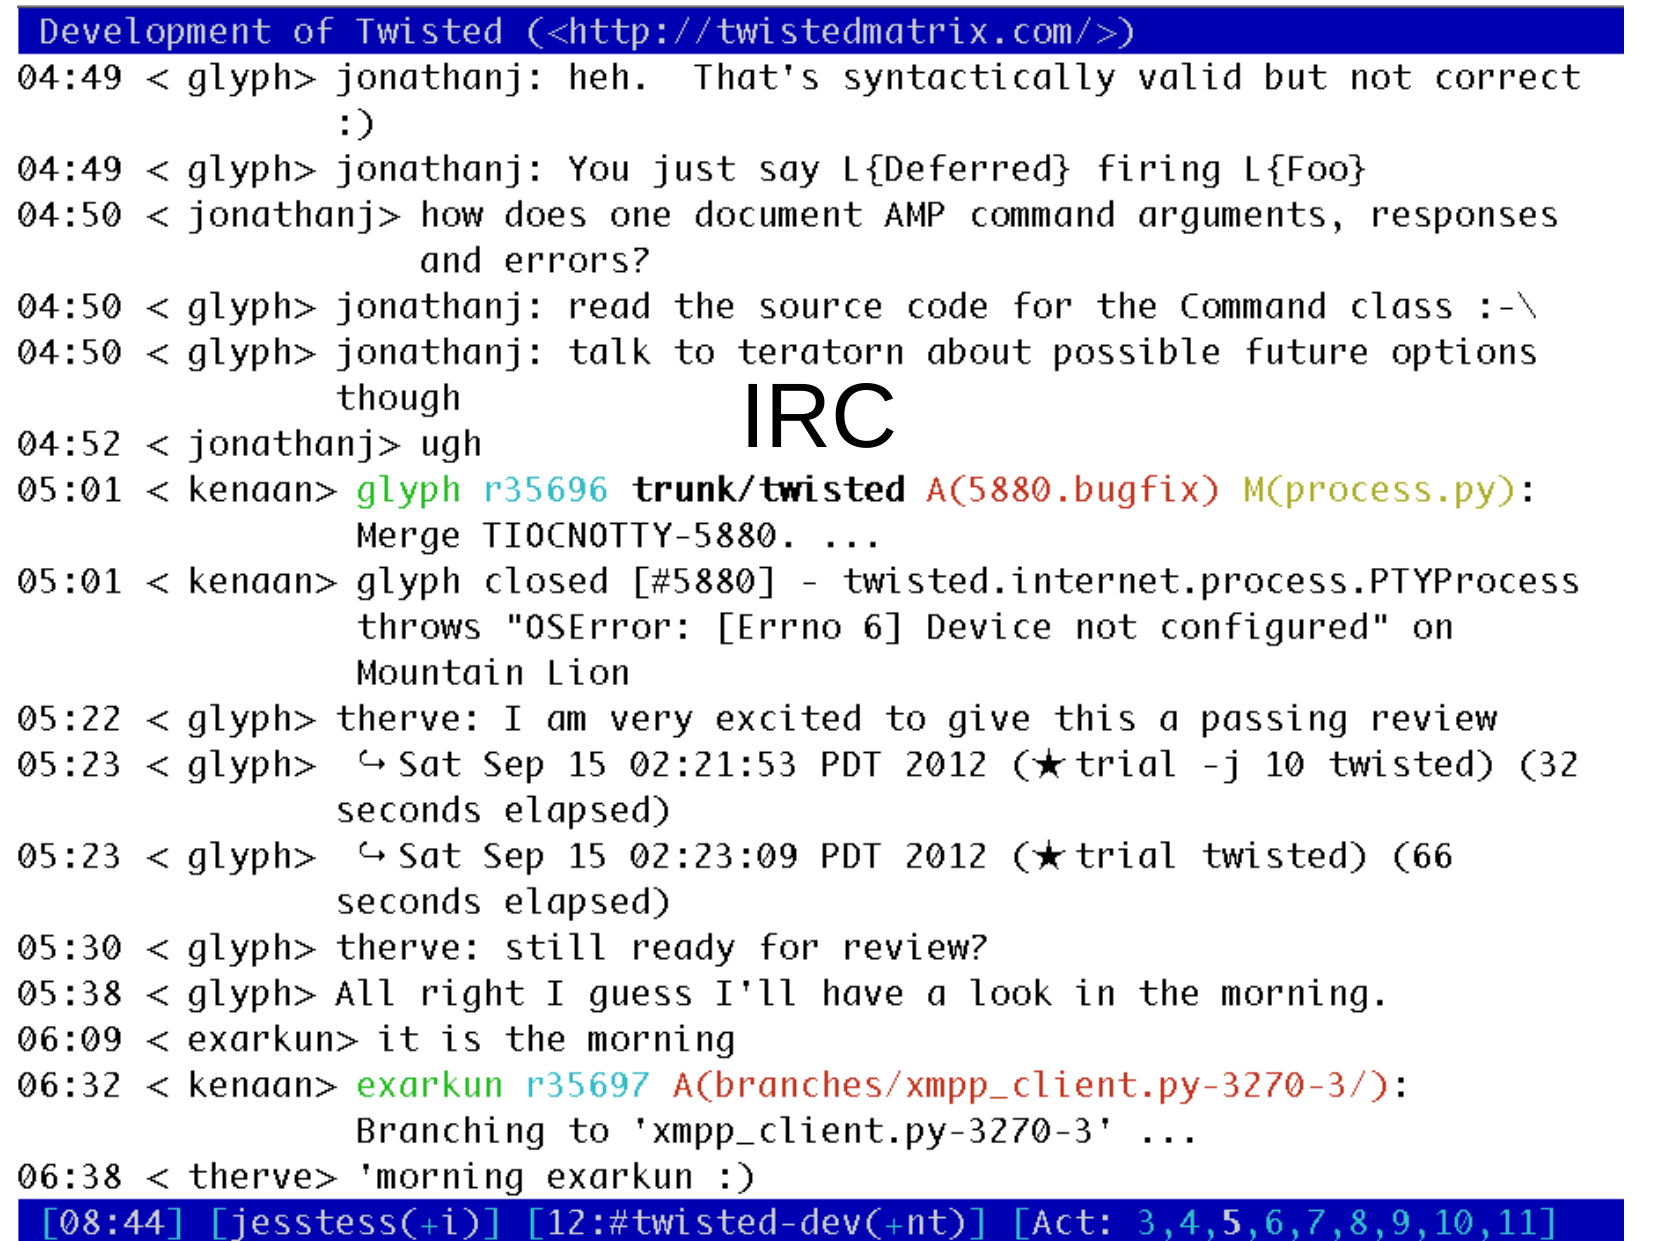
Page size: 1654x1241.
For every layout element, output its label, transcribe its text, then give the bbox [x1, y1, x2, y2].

title IRC [75, 311, 1564, 519]
picture [17, 5, 1624, 1241]
